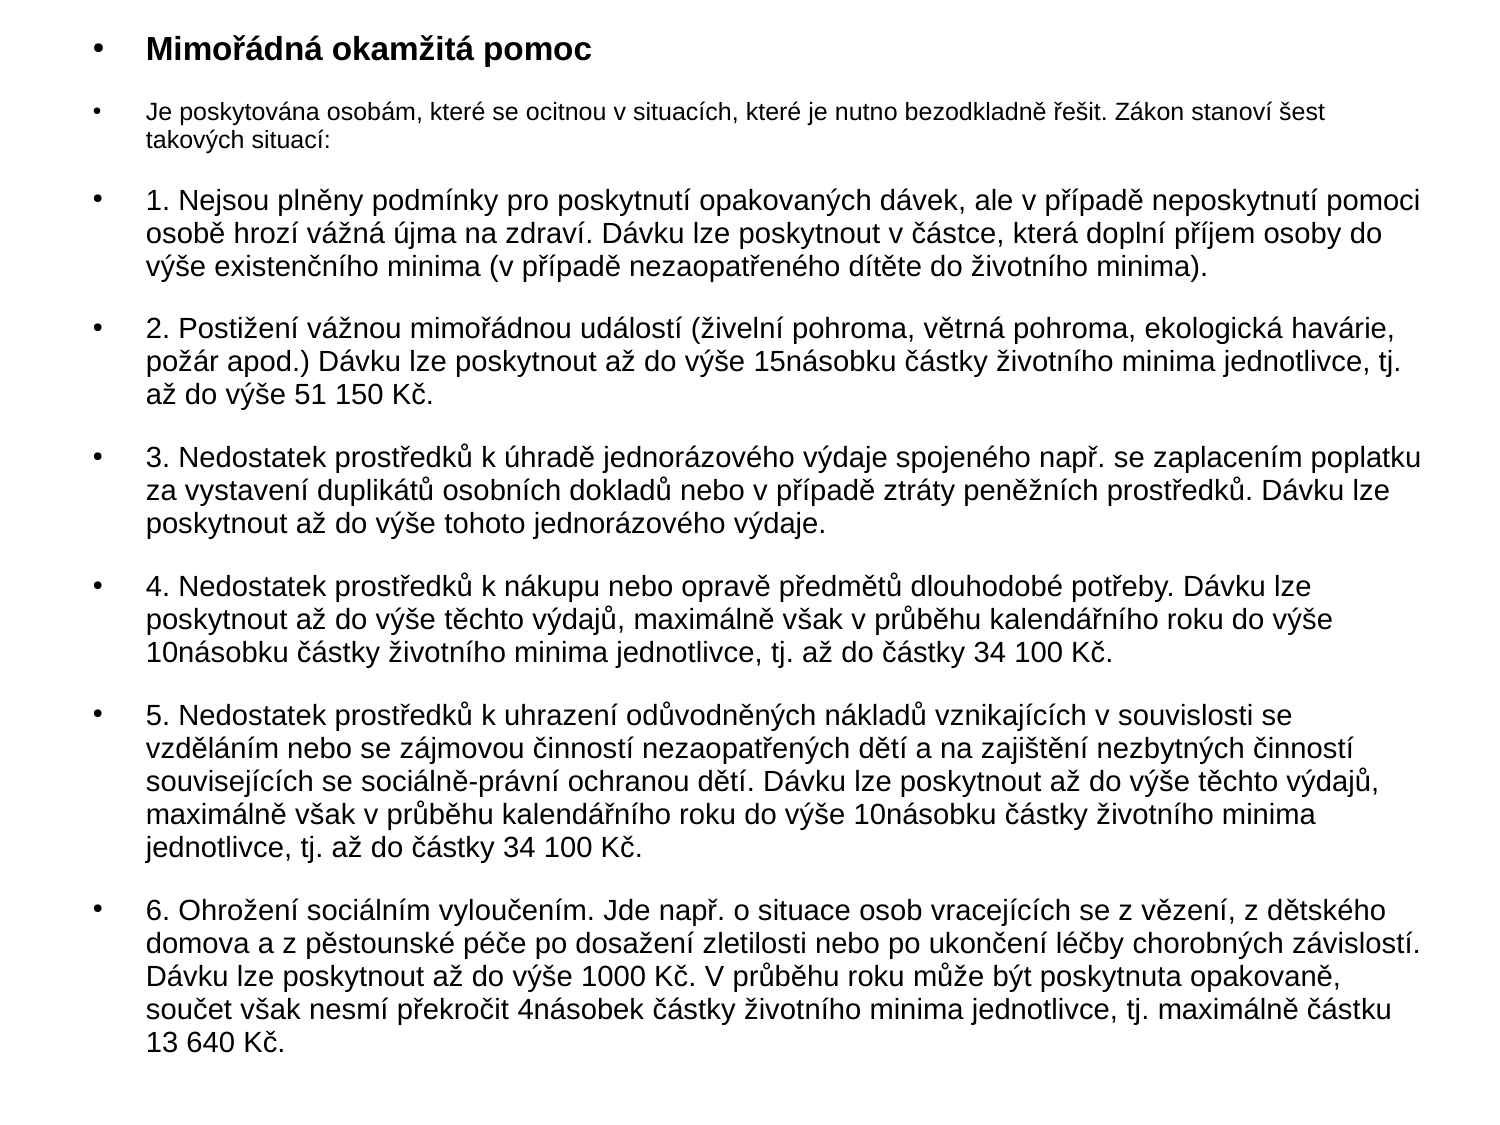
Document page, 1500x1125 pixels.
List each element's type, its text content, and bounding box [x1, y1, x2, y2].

list Mimořádná okamžitá pomoc Je poskytována osobám, které se ocitnou v situacích, které je nutno bezodkladně řešit. Zákon stanoví šest takových situací: 1. Nejsou plněny podmínky pro poskytnutí opakovaných dávek, ale v případě neposkytnutí pomoci osobě hrozí vážná újma na zdraví. Dávku lze poskytnout v částce, která doplní příjem osoby do výše existenčního minima (v případě nezaopatřeného dítěte do životního minima). 2. Postižení vážnou mimořádnou událostí (živelní pohroma, větrná pohroma, ekologická havárie, požár apod.) Dávku lze poskytnout až do výše 15násobku částky životního minima jednotlivce, tj. až do výše 51 150 Kč. 3. Nedostatek prostředků k úhradě jednorázového výdaje spojeného např. se zaplacením poplatku za vystavení duplikátů osobních dokladů nebo v případě ztráty peněžních prostředků. Dávku lze poskytnout až do výše tohoto jednorázového výdaje. 4. Nedostatek prostředků k nákupu nebo opravě předmětů dlouhodobé potřeby. Dávku lze poskytnout až do výše těchto výdajů, maximálně však v průběhu kalendářního roku do výše 10násobku částky životního minima jednotlivce, tj. až do částky 34 100 Kč. 5. Nedostatek prostředků k uhrazení odůvodněných nákladů vznikajících v souvislosti se vzděláním nebo se zájmovou činností nezaopatřených dětí a na zajištění nezbytných činností souvisejících se sociálně-právní ochranou dětí. Dávku lze poskytnout až do výše těchto výdajů, maximálně však v průběhu kalendářního roku do výše 10násobku částky životního minima jednotlivce, tj. až do částky 34 100 Kč. 6. Ohrožení sociálním vyloučením. Jde např. o situace osob vracejících se z vězení, z dětského domova a z pěstounské péče po dosažení zletilosti nebo po ukončení léčby chorobných závislostí. Dávku lze poskytnout až do výše 1000 Kč. V průběhu roku může být poskytnuta opakovaně, součet však nesmí překročit 4násobek částky životního minima jednotlivce, tj. maximálně částku 13 640 Kč. [75, 30, 1425, 1091]
